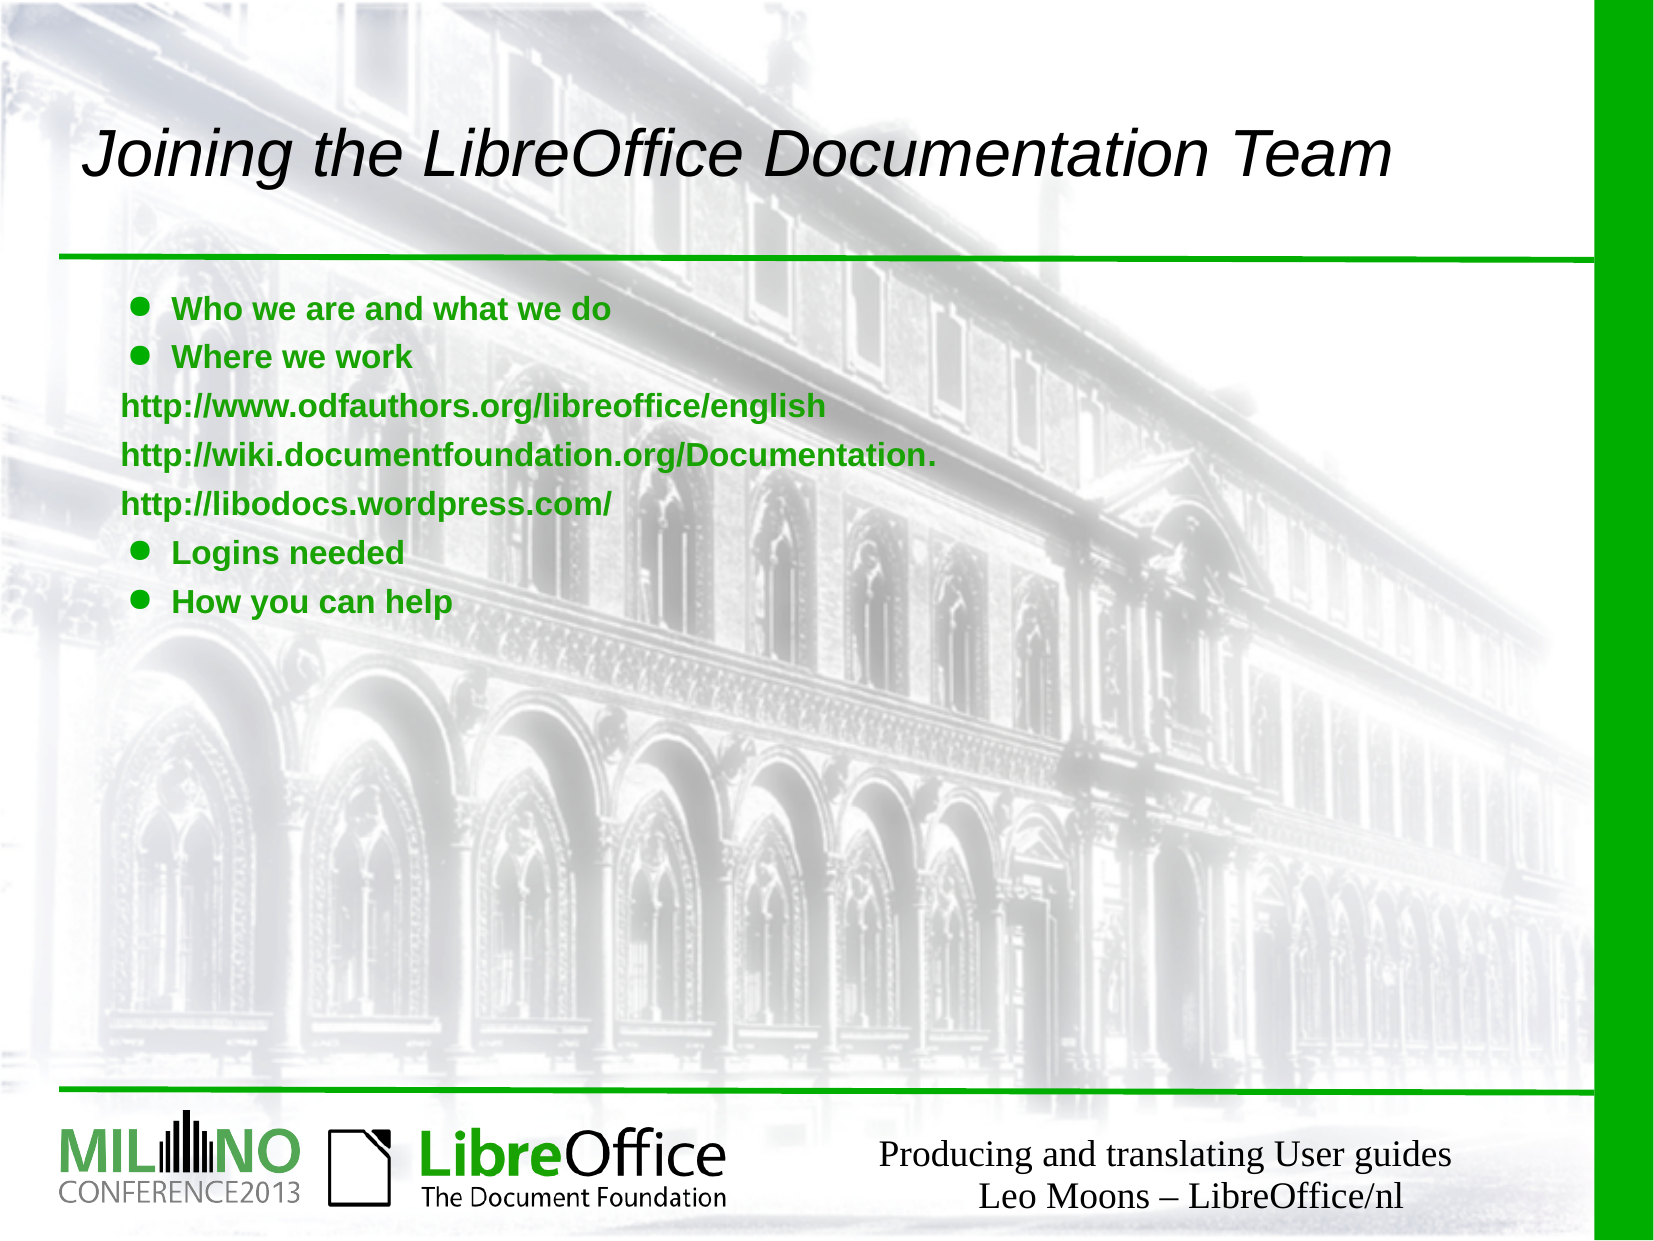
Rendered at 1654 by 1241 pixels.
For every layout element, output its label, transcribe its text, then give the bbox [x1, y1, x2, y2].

picture [0, 1, 1594, 1241]
title Joining the LibreOffice Documentation Team [82, 49, 1571, 257]
list Who we are and what we do Where we work http://www.odfauthors.org/libreoffice/english http://wiki.documentfoundation.org/Documentation. http://libodocs.wordpress.com/ Logins needed How you can help [82, 290, 1571, 1010]
text_box Producing and translating User guides Leo Moons – LibreOffice/nl [864, 1126, 1519, 1224]
